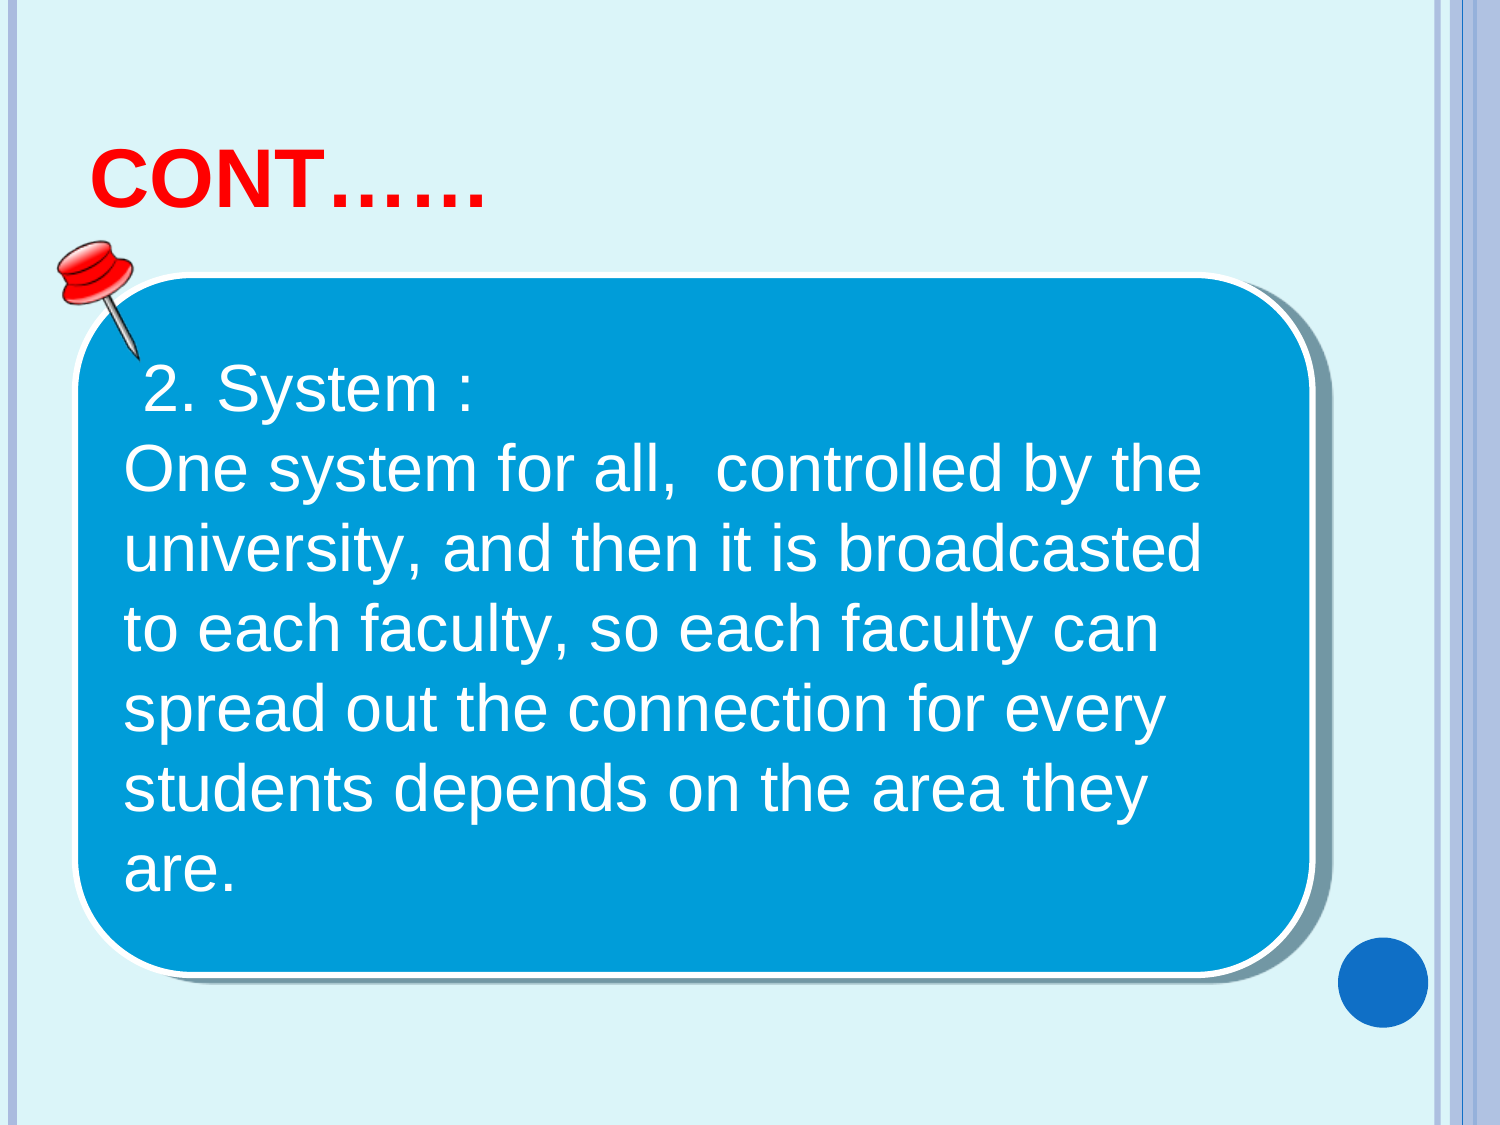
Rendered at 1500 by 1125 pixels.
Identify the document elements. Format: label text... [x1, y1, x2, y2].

text_box 2. System : One system for all, controlled by the university, and then it is broadcasted to each faculty, so each faculty can spread out the connection for every students depends on the area they are. [74, 274, 1313, 976]
text_box [37, 237, 163, 363]
title CONT…… [74, 44, 1300, 233]
